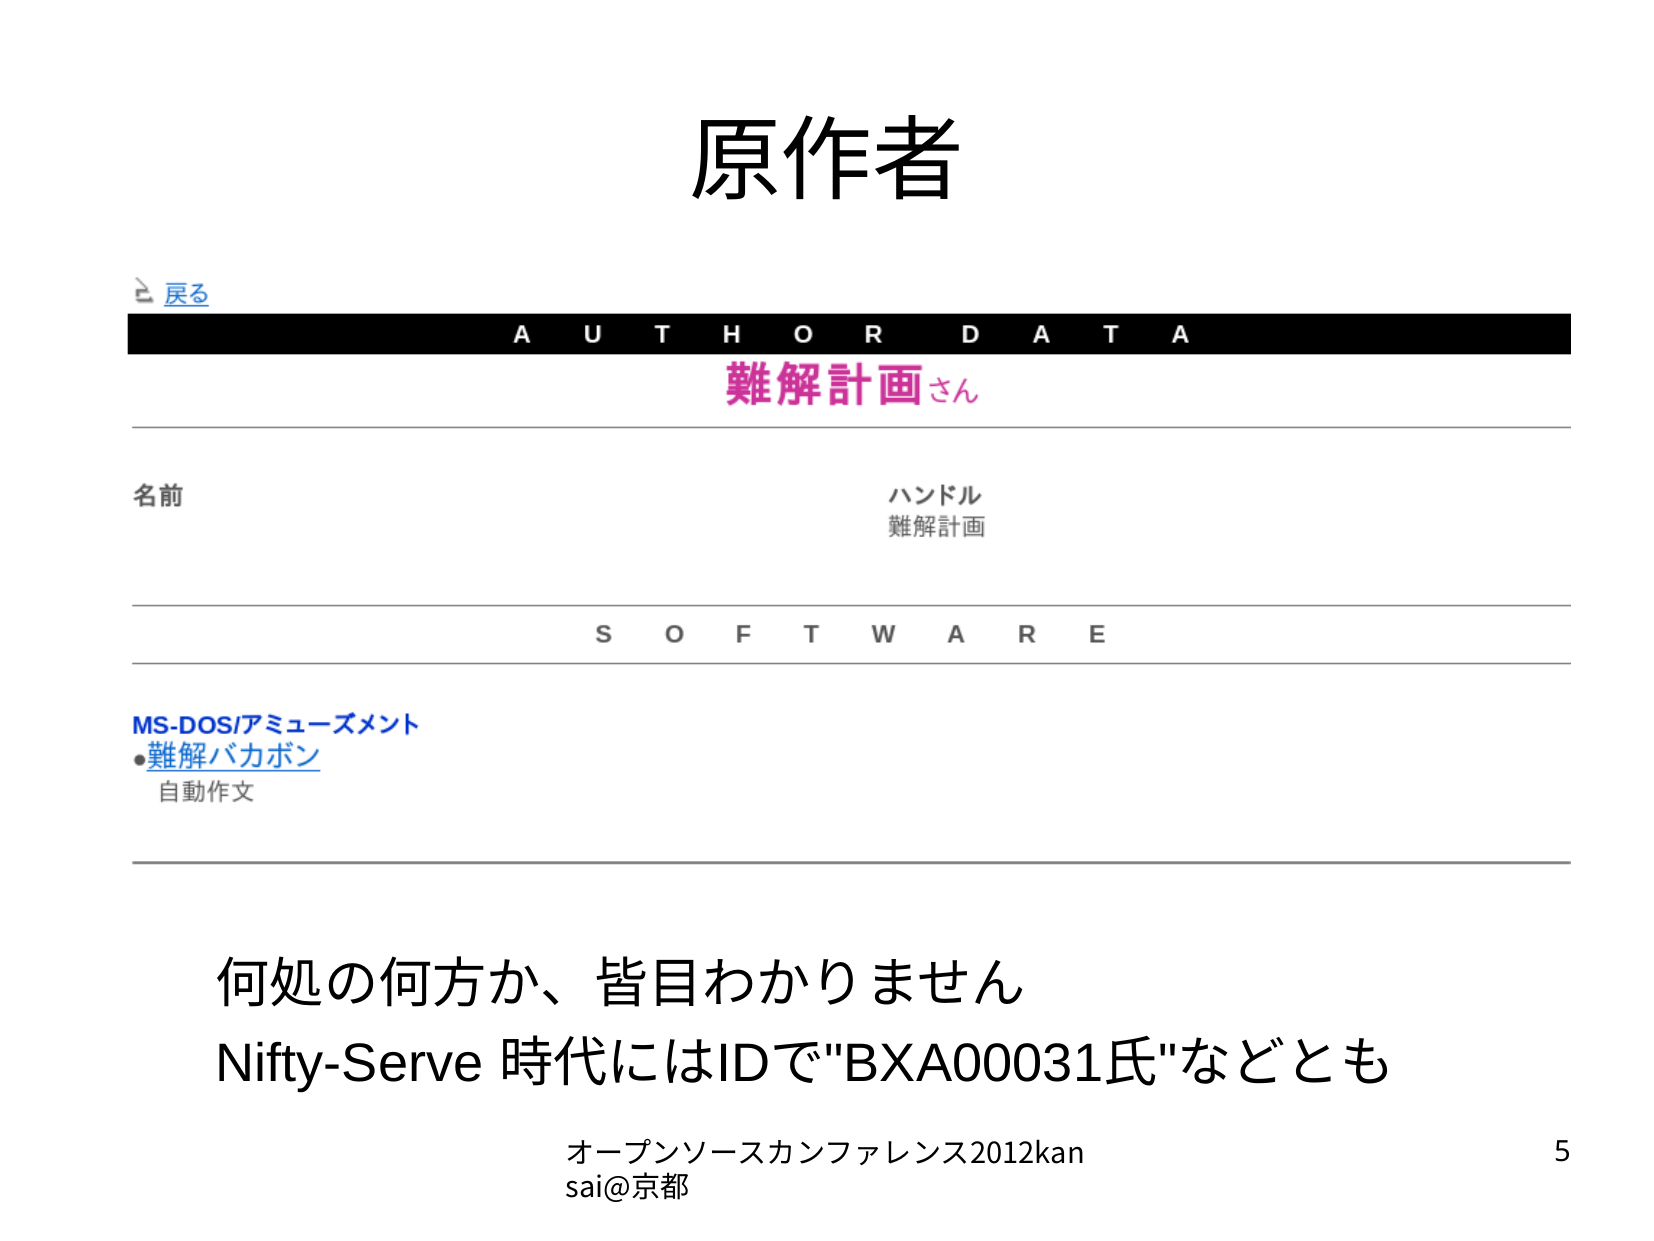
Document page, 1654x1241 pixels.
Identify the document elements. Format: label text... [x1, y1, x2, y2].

title 原作者 [82, 49, 1571, 257]
picture [115, 256, 1571, 931]
text_box 何処の何方か、皆目わかりません Nifty-Serve 時代にはIDで"BXA00031氏"などとも [200, 932, 1441, 1067]
